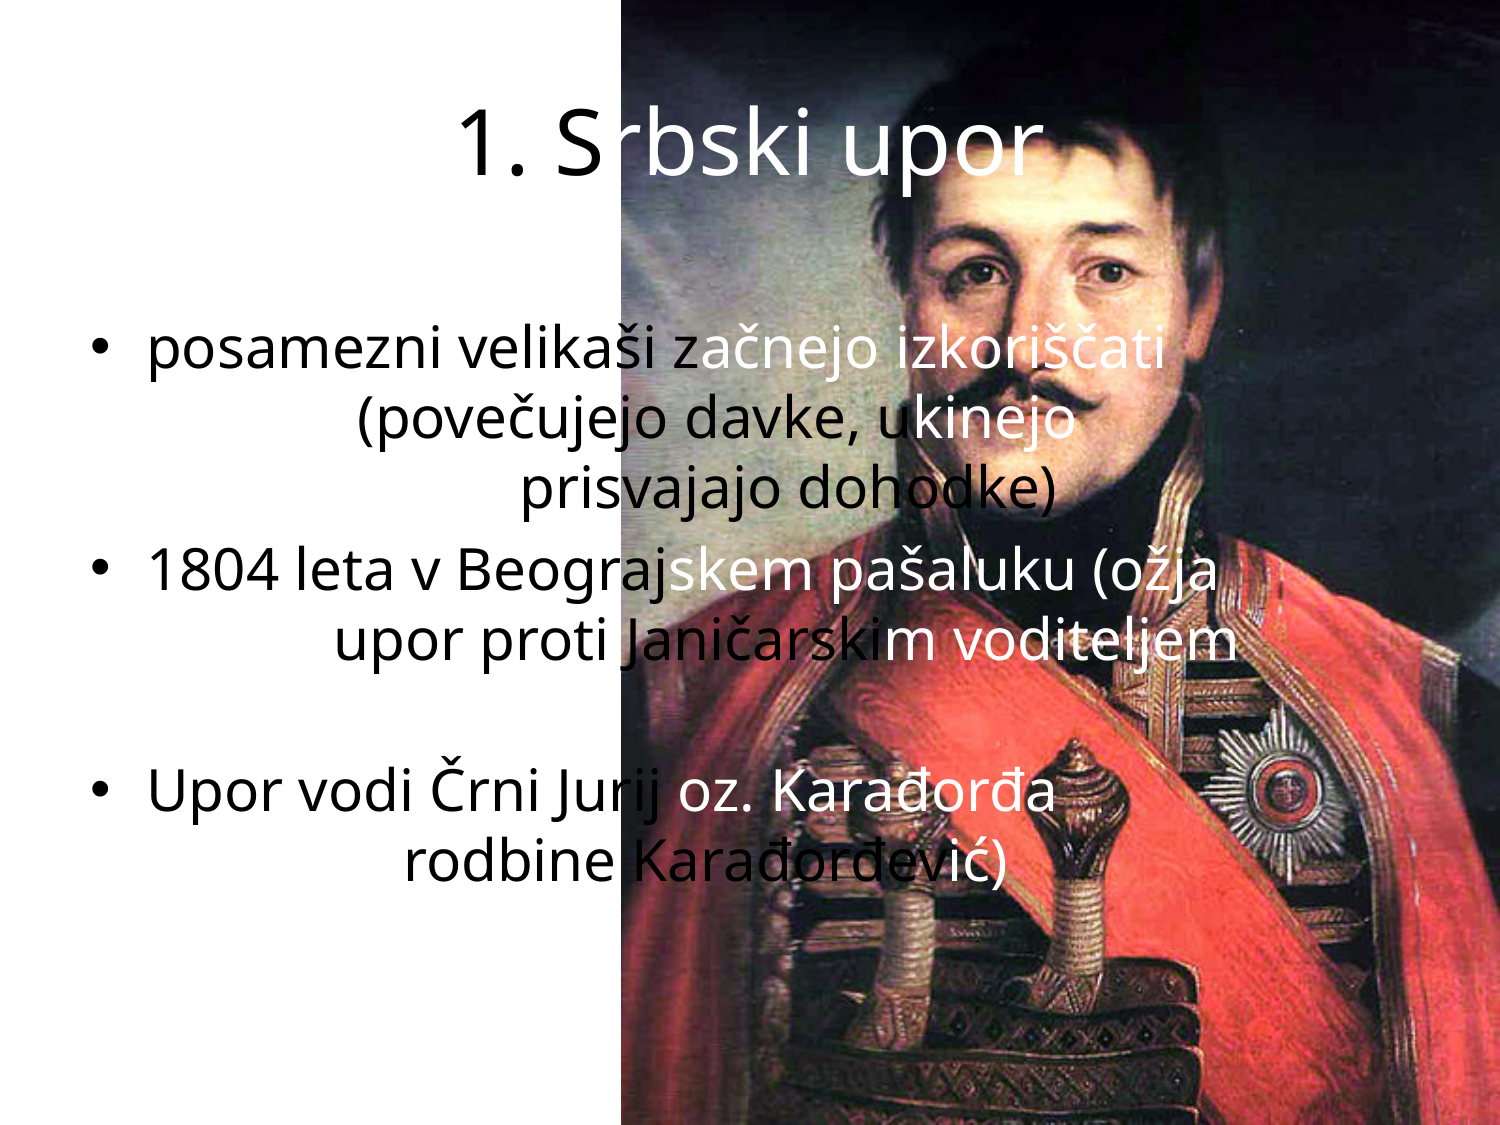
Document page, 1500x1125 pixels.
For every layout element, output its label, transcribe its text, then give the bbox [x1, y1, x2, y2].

title 1. Srbski upor [75, 45, 1425, 233]
list posamezni velikaši začnejo izkoriščati položaj (povečujejo davke, ukinejo samoupravo, prisvajajo dohodke) 1804 leta v Beograjskem pašaluku (ožja Srbija) upor proti Janičarskim voditeljem (Dahije) Upor vodi Črni Jurij oz. Karađorđa (začetnik rodbine Karađorđević) [75, 302, 1317, 917]
picture [621, 0, 1500, 1125]
